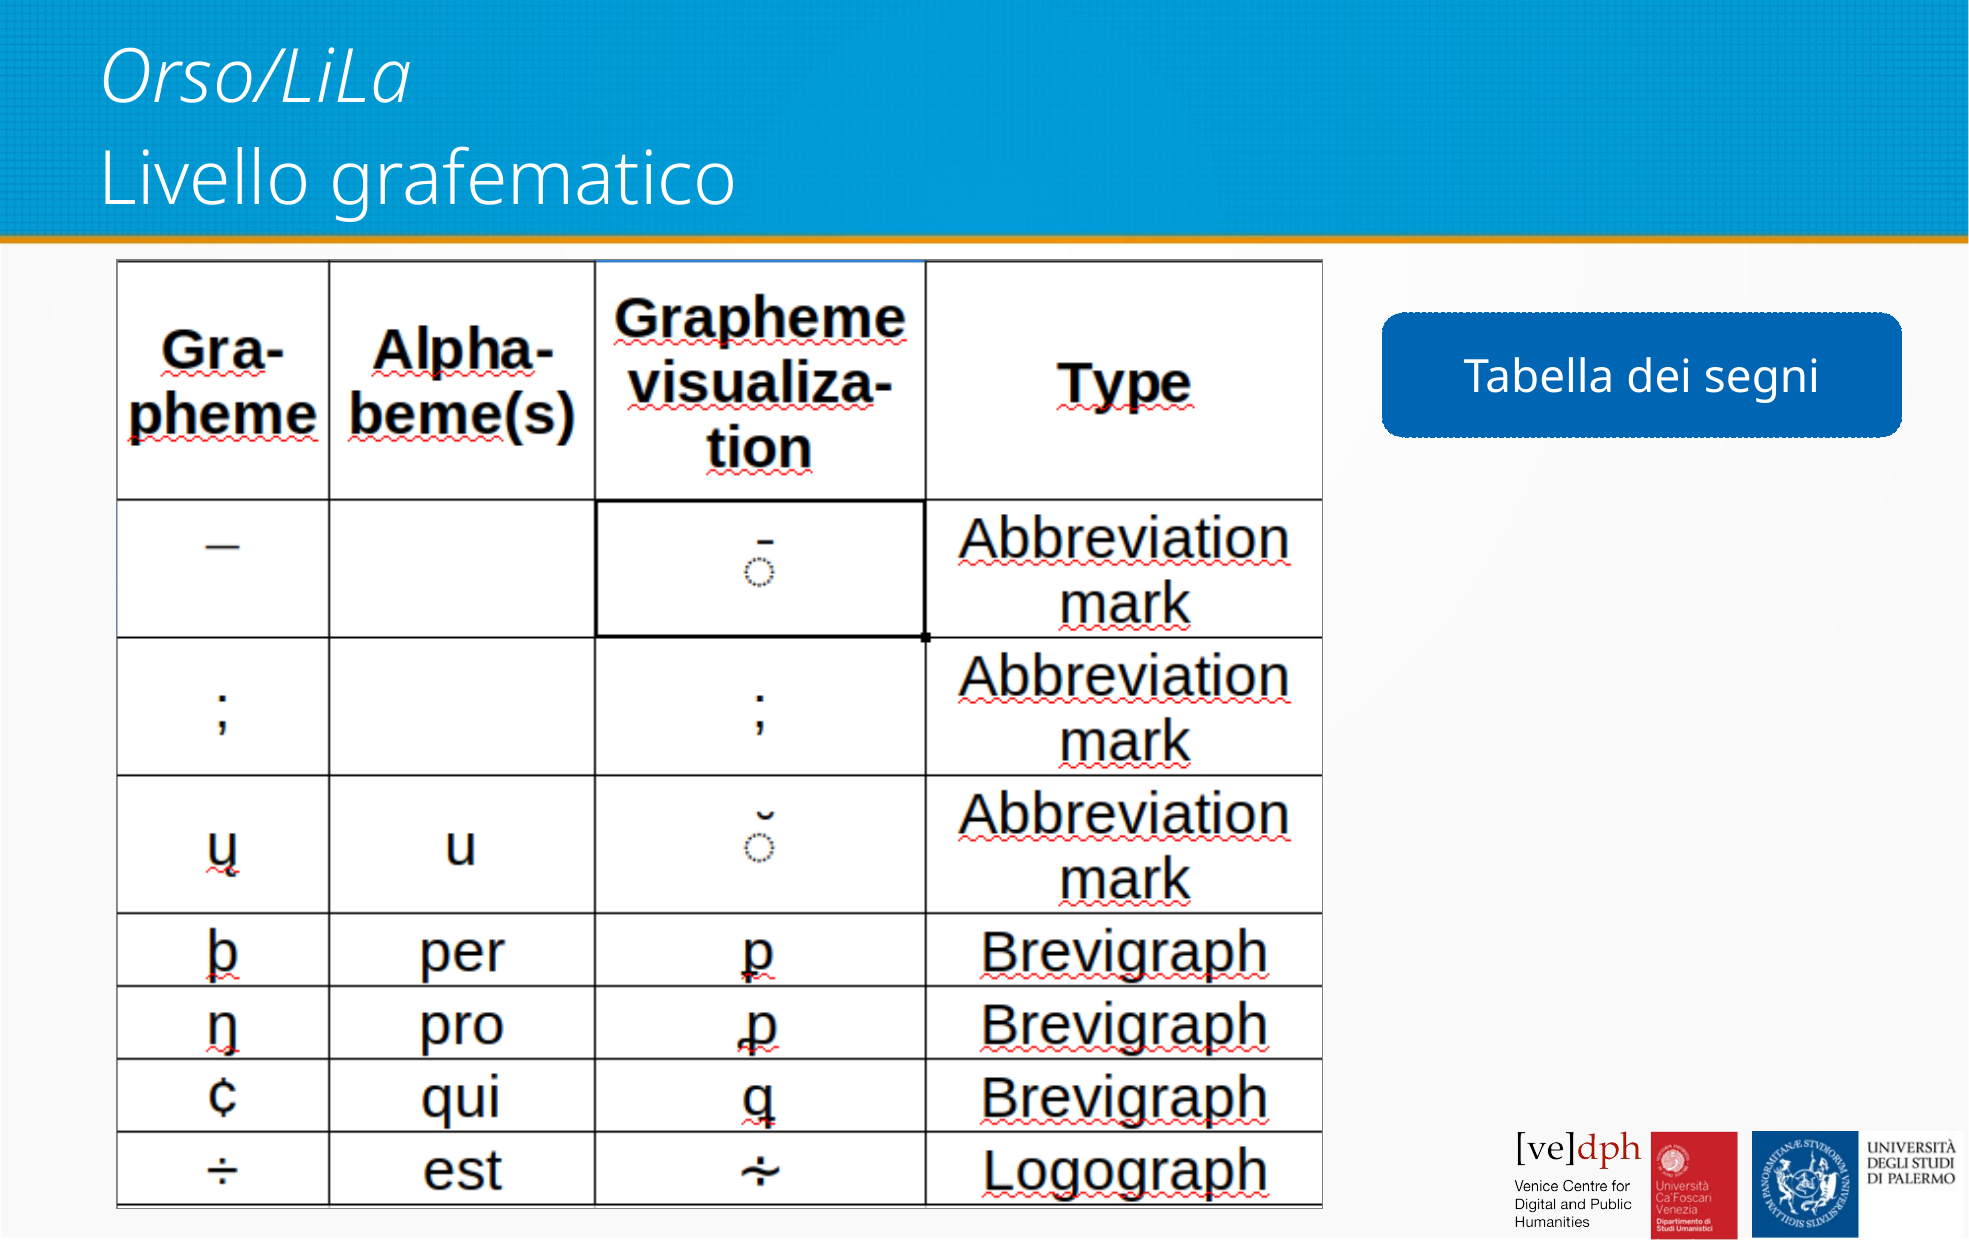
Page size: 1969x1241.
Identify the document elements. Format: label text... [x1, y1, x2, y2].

text_box Tabella dei segni [1382, 312, 1902, 438]
picture [0, 233, 1969, 1241]
title Orso/LiLa Livello grafematico [98, 19, 1870, 227]
